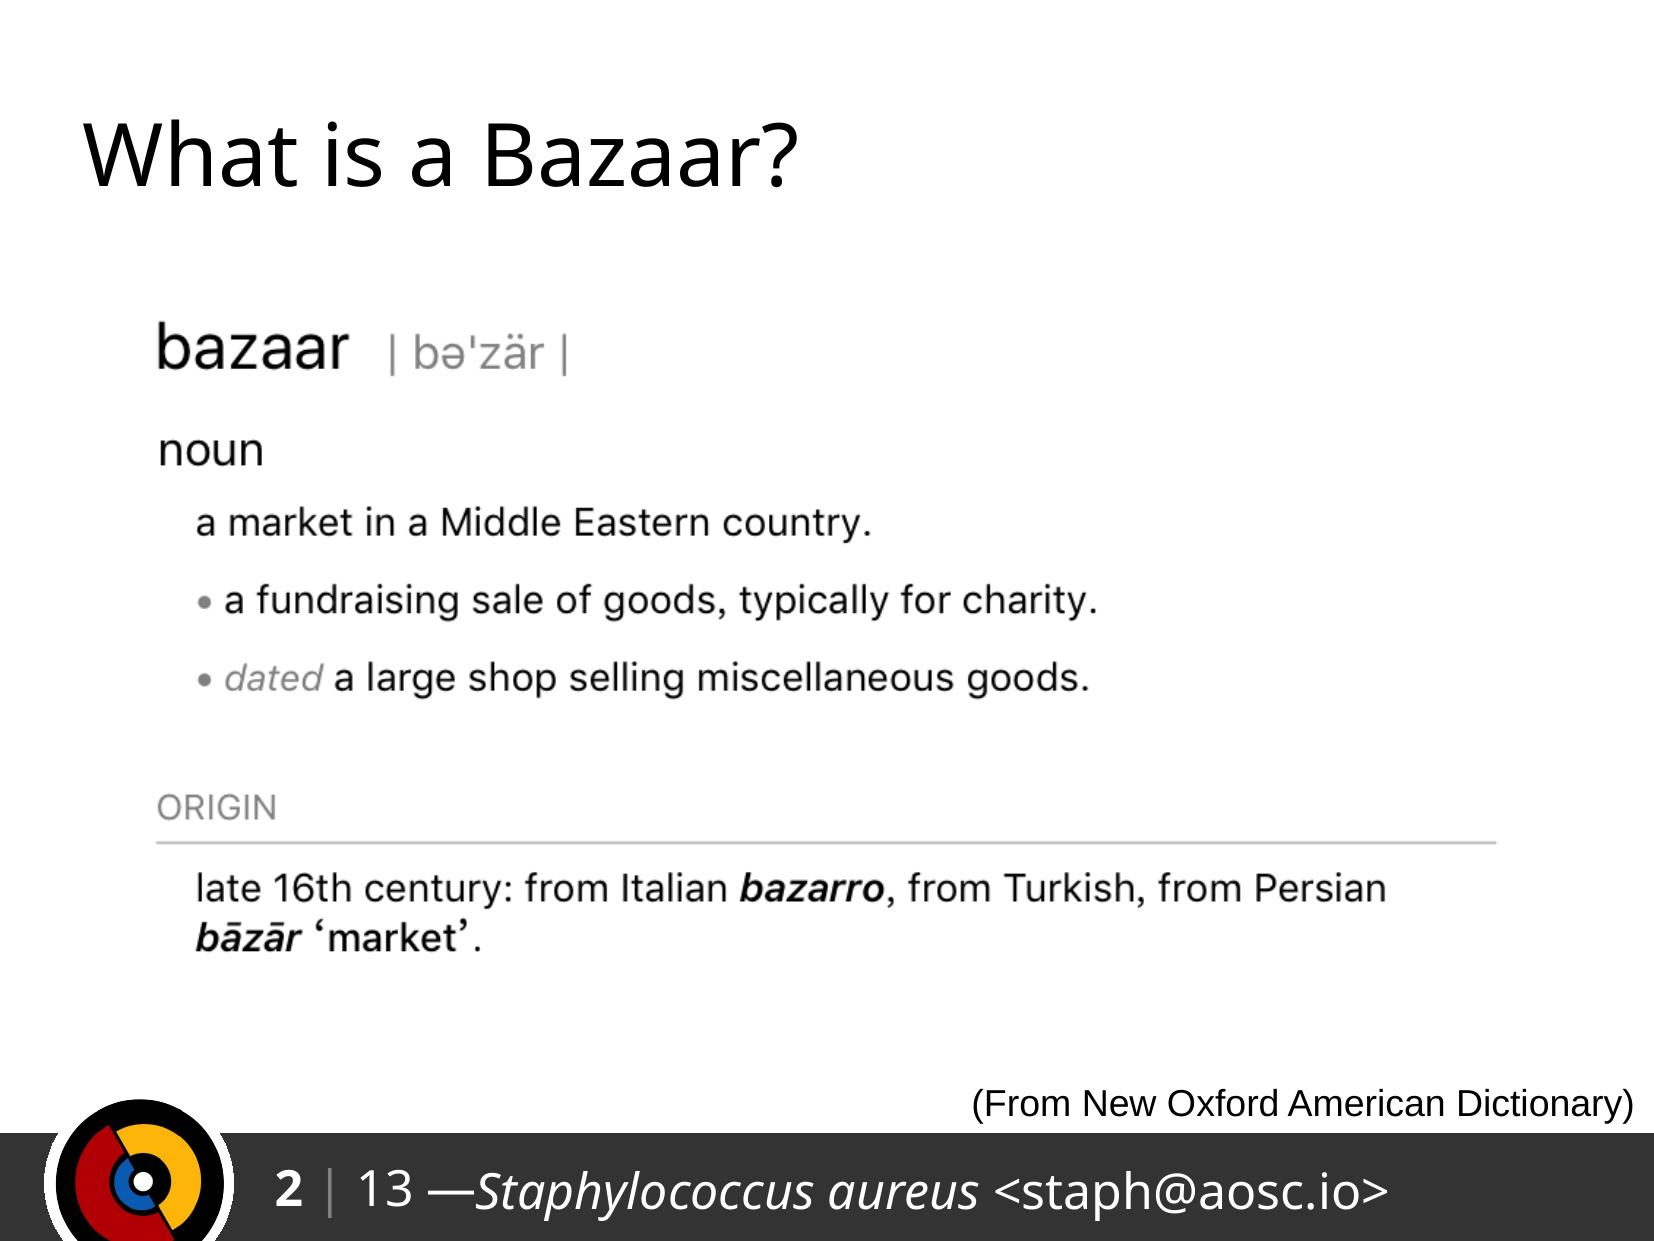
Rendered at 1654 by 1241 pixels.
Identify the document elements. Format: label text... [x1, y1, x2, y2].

text_box (From New Oxford American Dictionary) [956, 1074, 1651, 1132]
picture [20, 1064, 259, 1241]
picture [126, 290, 1527, 1010]
title What is a Bazaar? [82, 49, 1571, 257]
